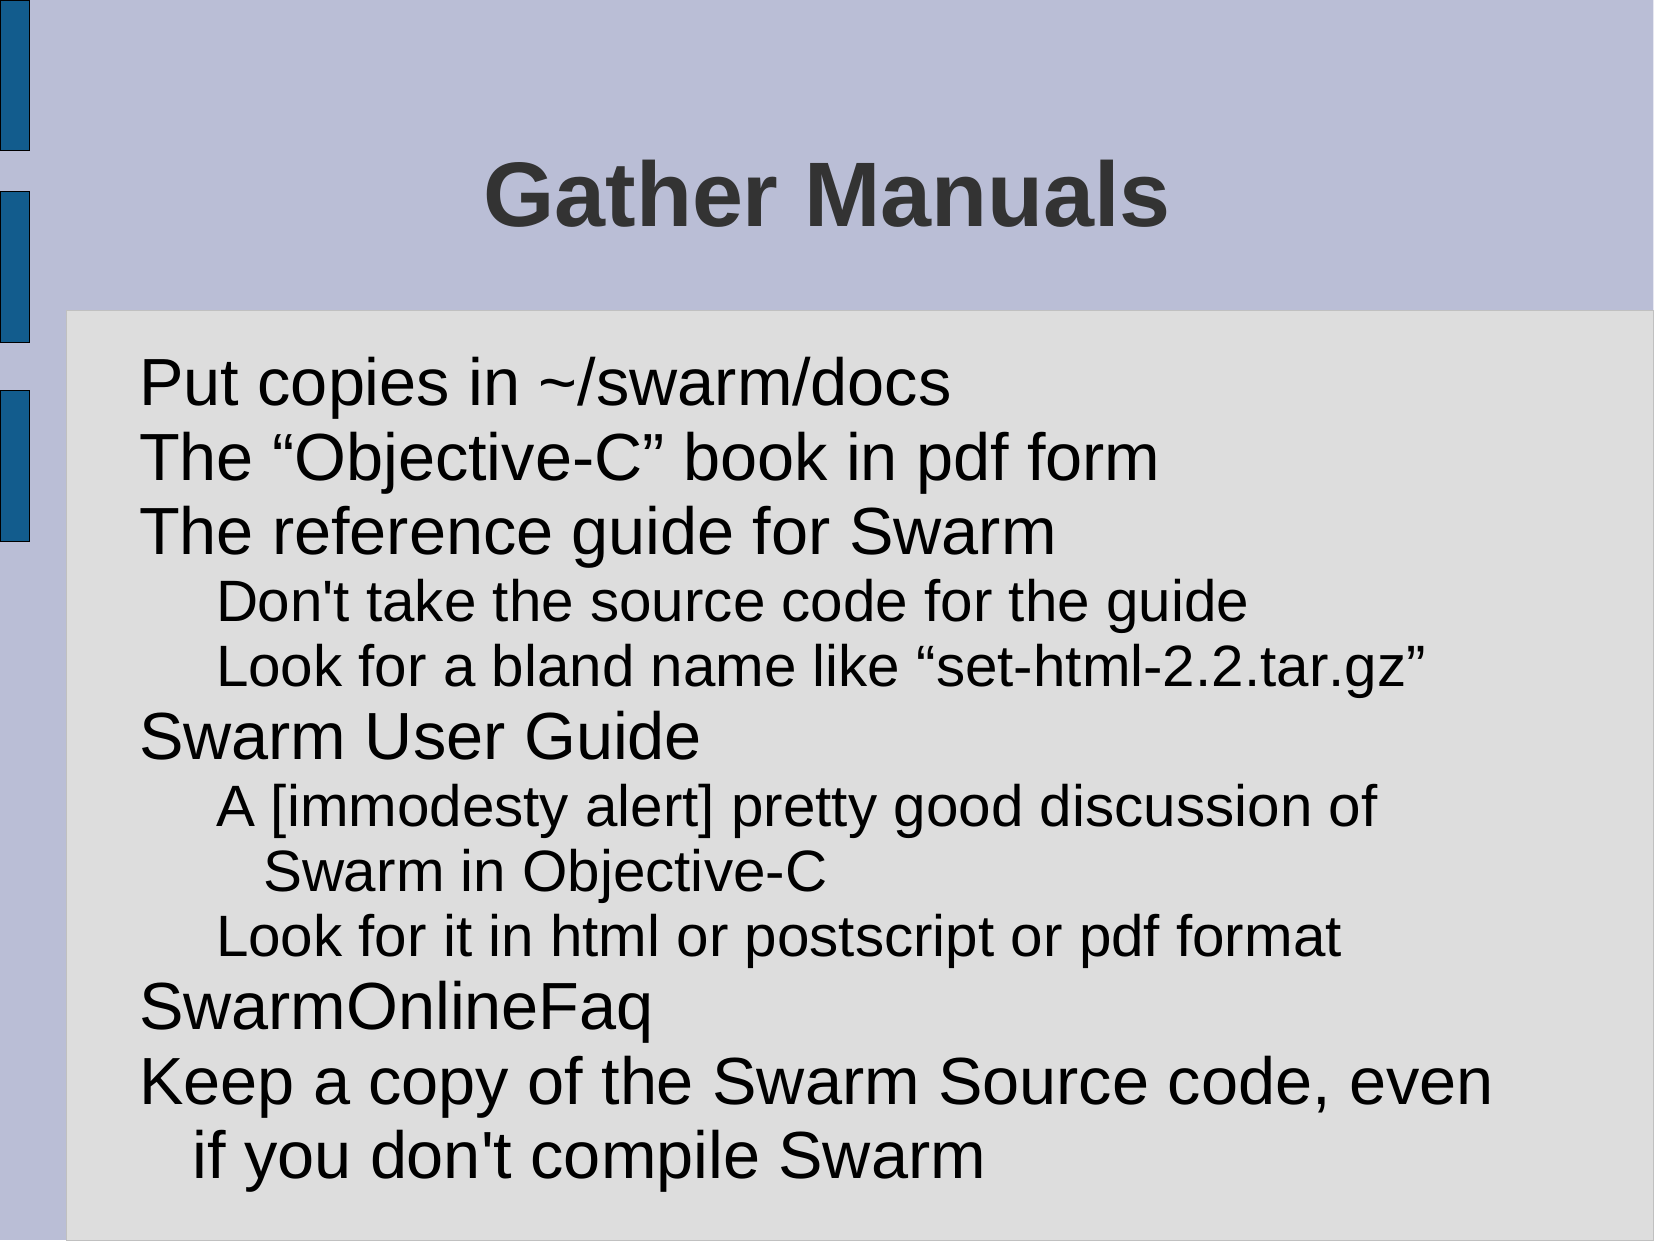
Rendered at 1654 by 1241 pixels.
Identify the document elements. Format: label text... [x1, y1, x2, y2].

list Put copies in ~/swarm/docs The “Objective-C” book in pdf form The reference guide for Swarm Don't take the source code for the guide Look for a bland name like “set-html-2.2.tar.gz” Swarm User Guide A [immodesty alert] pretty good discussion of Swarm in Objective-C Look for it in html or postscript or pdf format SwarmOnlineFaq Keep a copy of the Swarm Source code, even if you don't compile Swarm [121, 344, 1534, 1241]
title Gather Manuals [121, 91, 1534, 299]
